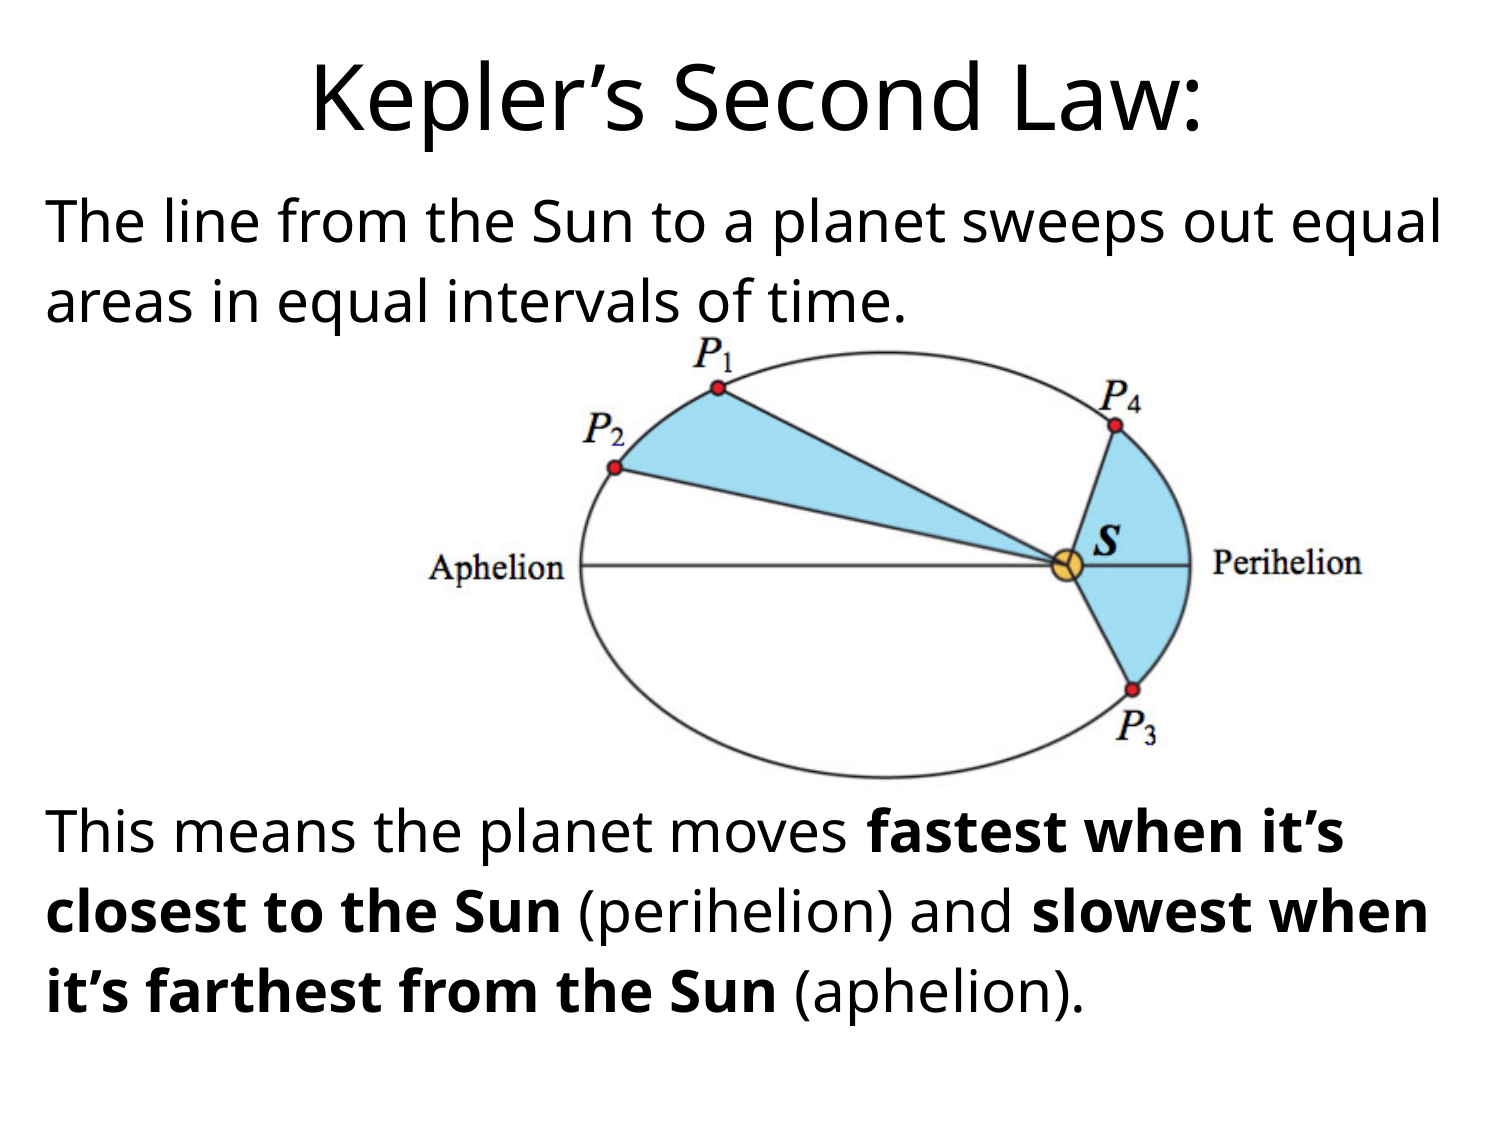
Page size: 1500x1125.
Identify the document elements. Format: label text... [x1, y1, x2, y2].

title Kepler’s Second Law: [45, 41, 1471, 149]
list The line from the Sun to a planet sweeps out equal areas in equal intervals of time. This means the planet moves fastest when it’s closest to the Sun (perihelion) and slowest when it’s farthest from the Sun (aphelion). [45, 179, 1471, 1036]
